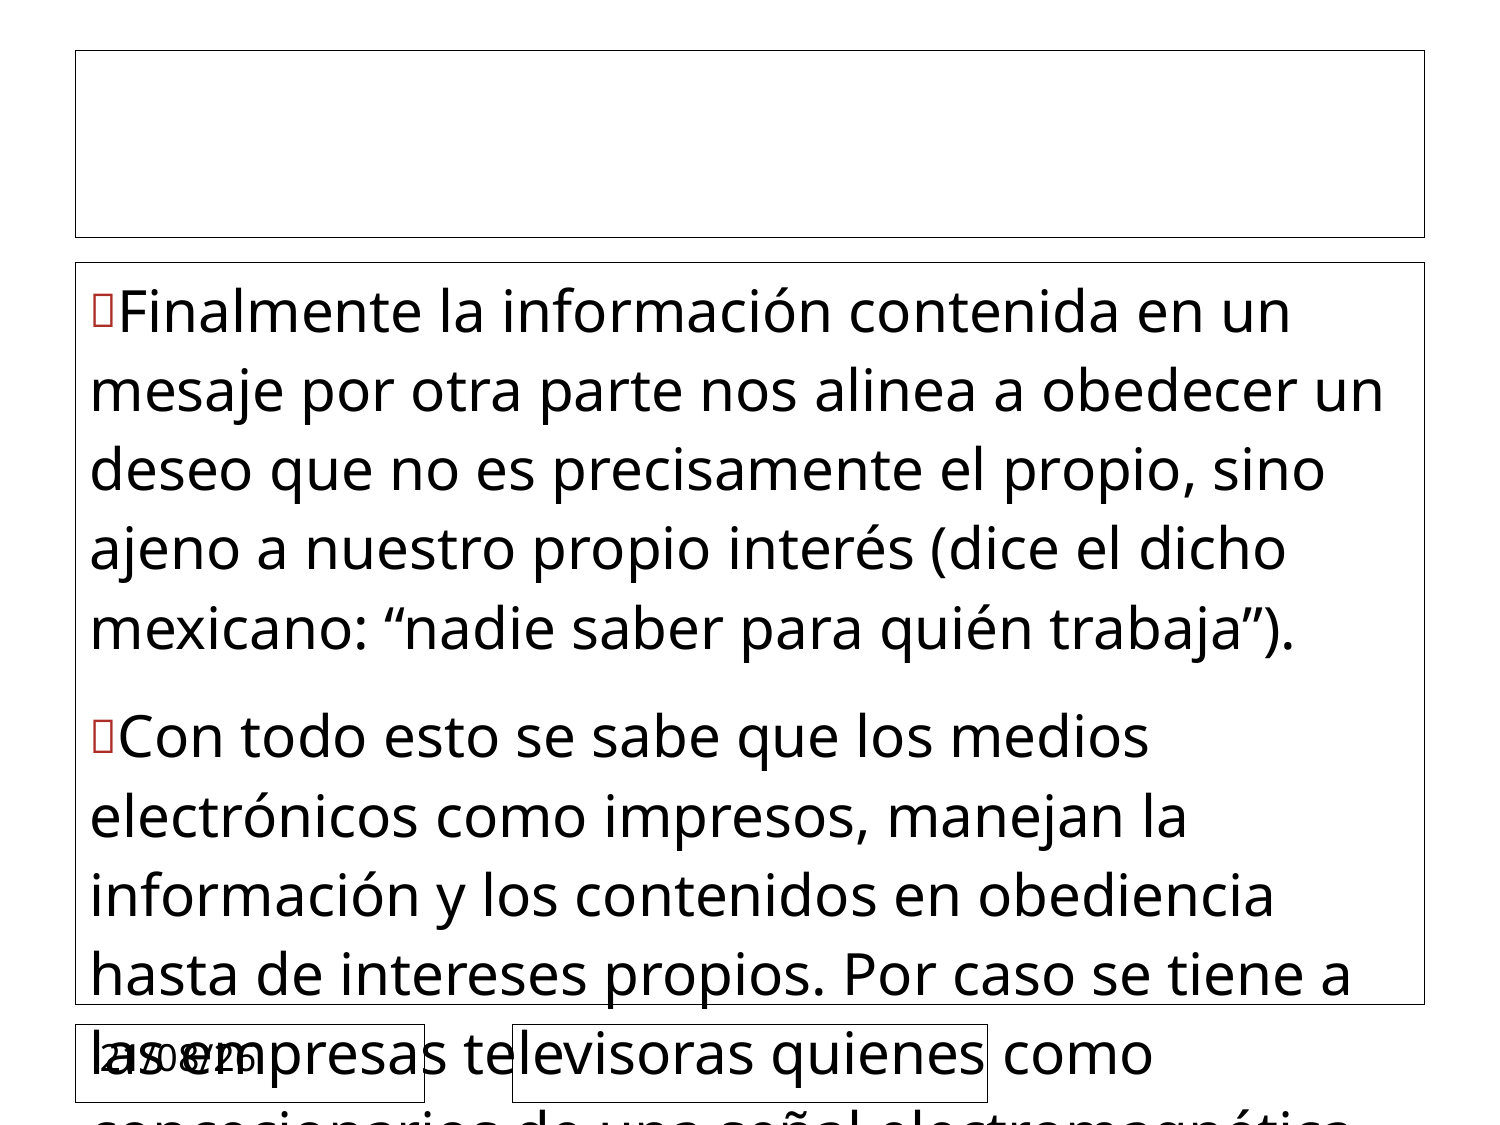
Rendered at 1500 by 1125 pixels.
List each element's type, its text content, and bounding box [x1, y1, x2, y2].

title [75, 50, 1425, 238]
list Finalmente la información contenida en un mesaje por otra parte nos alinea a obedecer un deseo que no es precisamente el propio, sino ajeno a nuestro propio interés (dice el dicho mexicano: “nadie saber para quién trabaja”). Con todo esto se sabe que los medios electrónicos como impresos, manejan la información y los contenidos en obediencia hasta de intereses propios. Por caso se tiene a las empresas televisoras quienes como concecionarios de una señal electromagnética, usan su medio para promover sus intereses. [75, 262, 1425, 1005]
